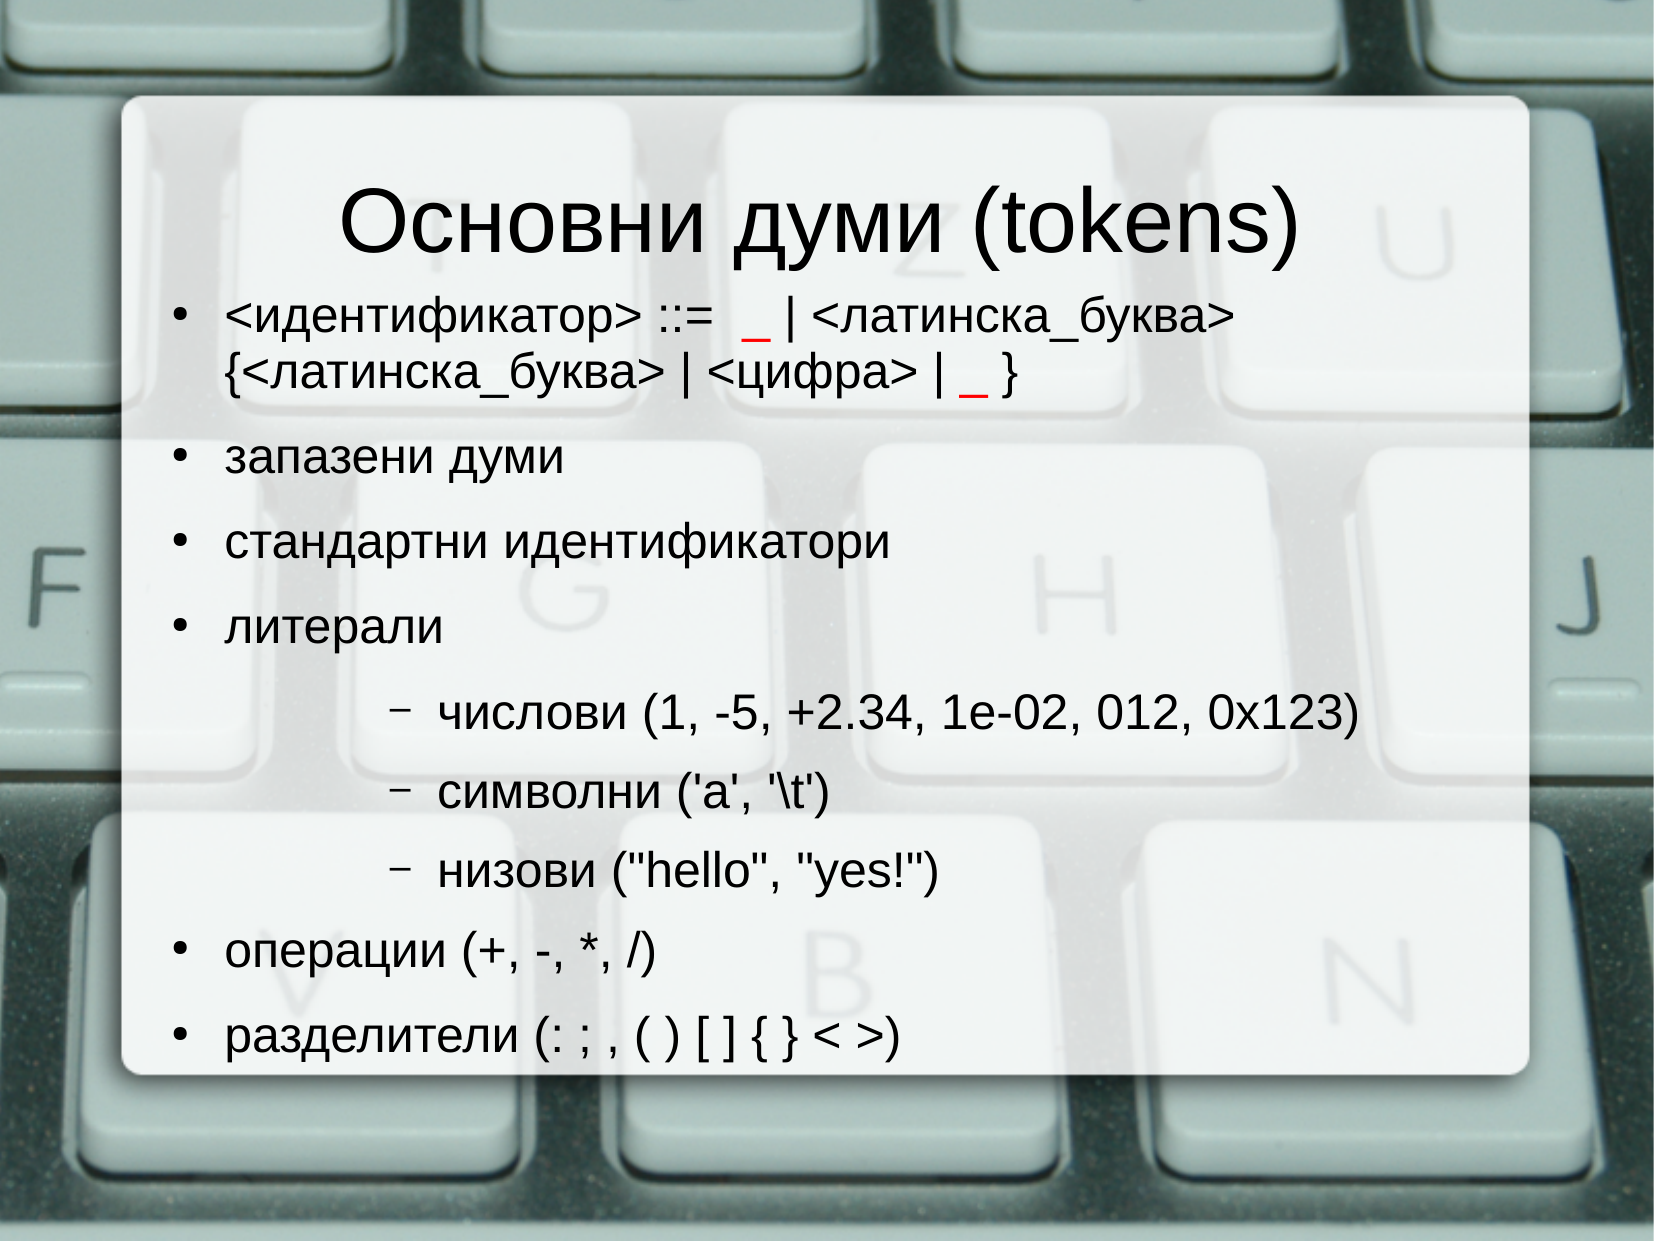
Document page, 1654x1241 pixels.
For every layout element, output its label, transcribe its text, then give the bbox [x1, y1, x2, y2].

list <идентификатор> ::= _ | <латинска_буква> {<латинска_буква> | <цифра> | _ } запазени думи стандартни идентификатори литерали числови (1, -5, +2.34, 1e-02, 012, 0x123) символни ('a', '\t') низови ("hello", "yes!") операции (+, -, *, /) разделители (: ; , ( ) [ ] { } < >) [153, 287, 1512, 1069]
title Основни думи (tokens) [135, 117, 1506, 325]
picture [0, 0, 1654, 1241]
